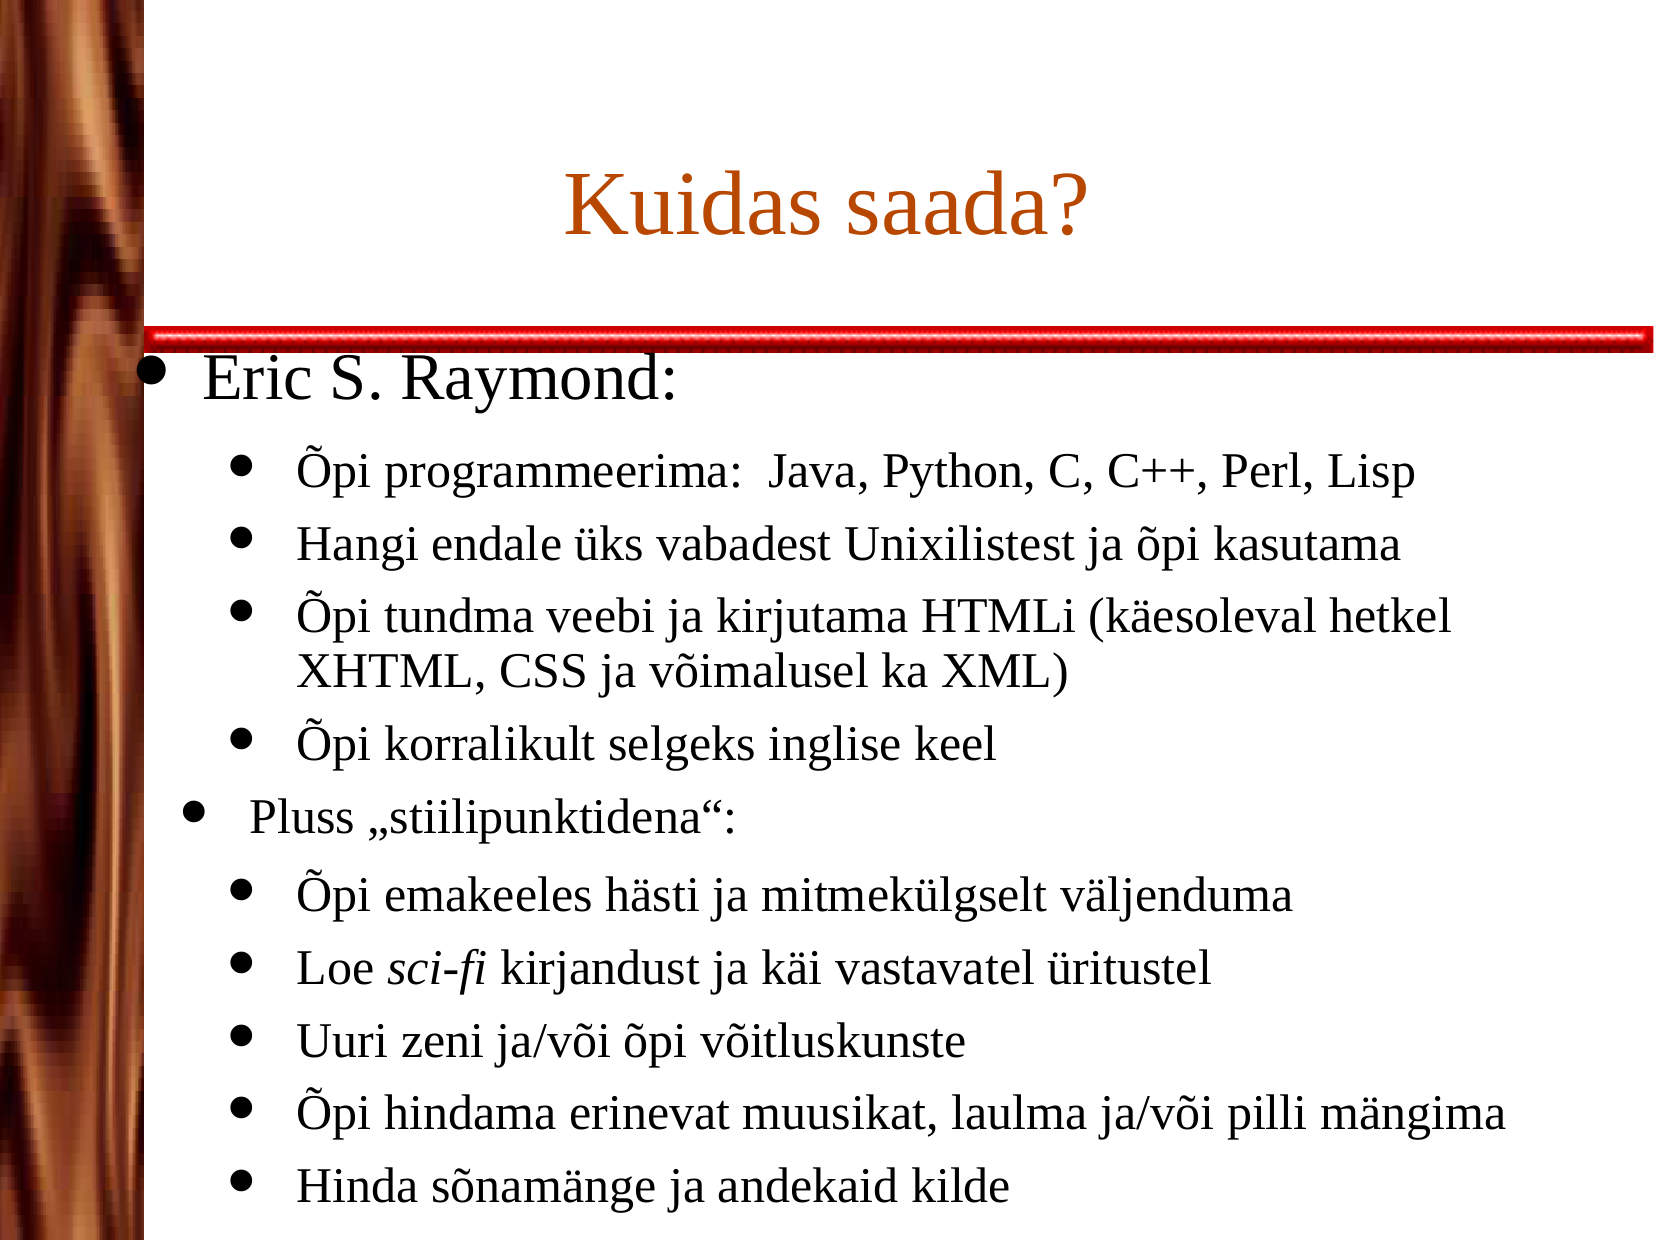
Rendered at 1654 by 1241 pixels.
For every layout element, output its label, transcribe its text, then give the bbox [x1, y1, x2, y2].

picture [0, 0, 1654, 1240]
list Eric S. Raymond: Õpi programmeerima: Java, Python, C, C++, Perl, Lisp Hangi endale üks vabadest Unixilistest ja õpi kasutama Õpi tundma veebi ja kirjutama HTMLi (käesoleval hetkel XHTML, CSS ja võimalusel ka XML) Õpi korralikult selgeks inglise keel Pluss „stiilipunktidena“: Õpi emakeeles hästi ja mitmekülgselt väljenduma Loe sci-fi kirjandust ja käi vastavatel üritustel Uuri zeni ja/või õpi võitluskunste Õpi hindama erinevat muusikat, laulma ja/või pilli mängima Hinda sõnamänge ja andekaid kilde [121, 344, 1534, 1219]
title Kuidas saada? [121, 102, 1534, 310]
